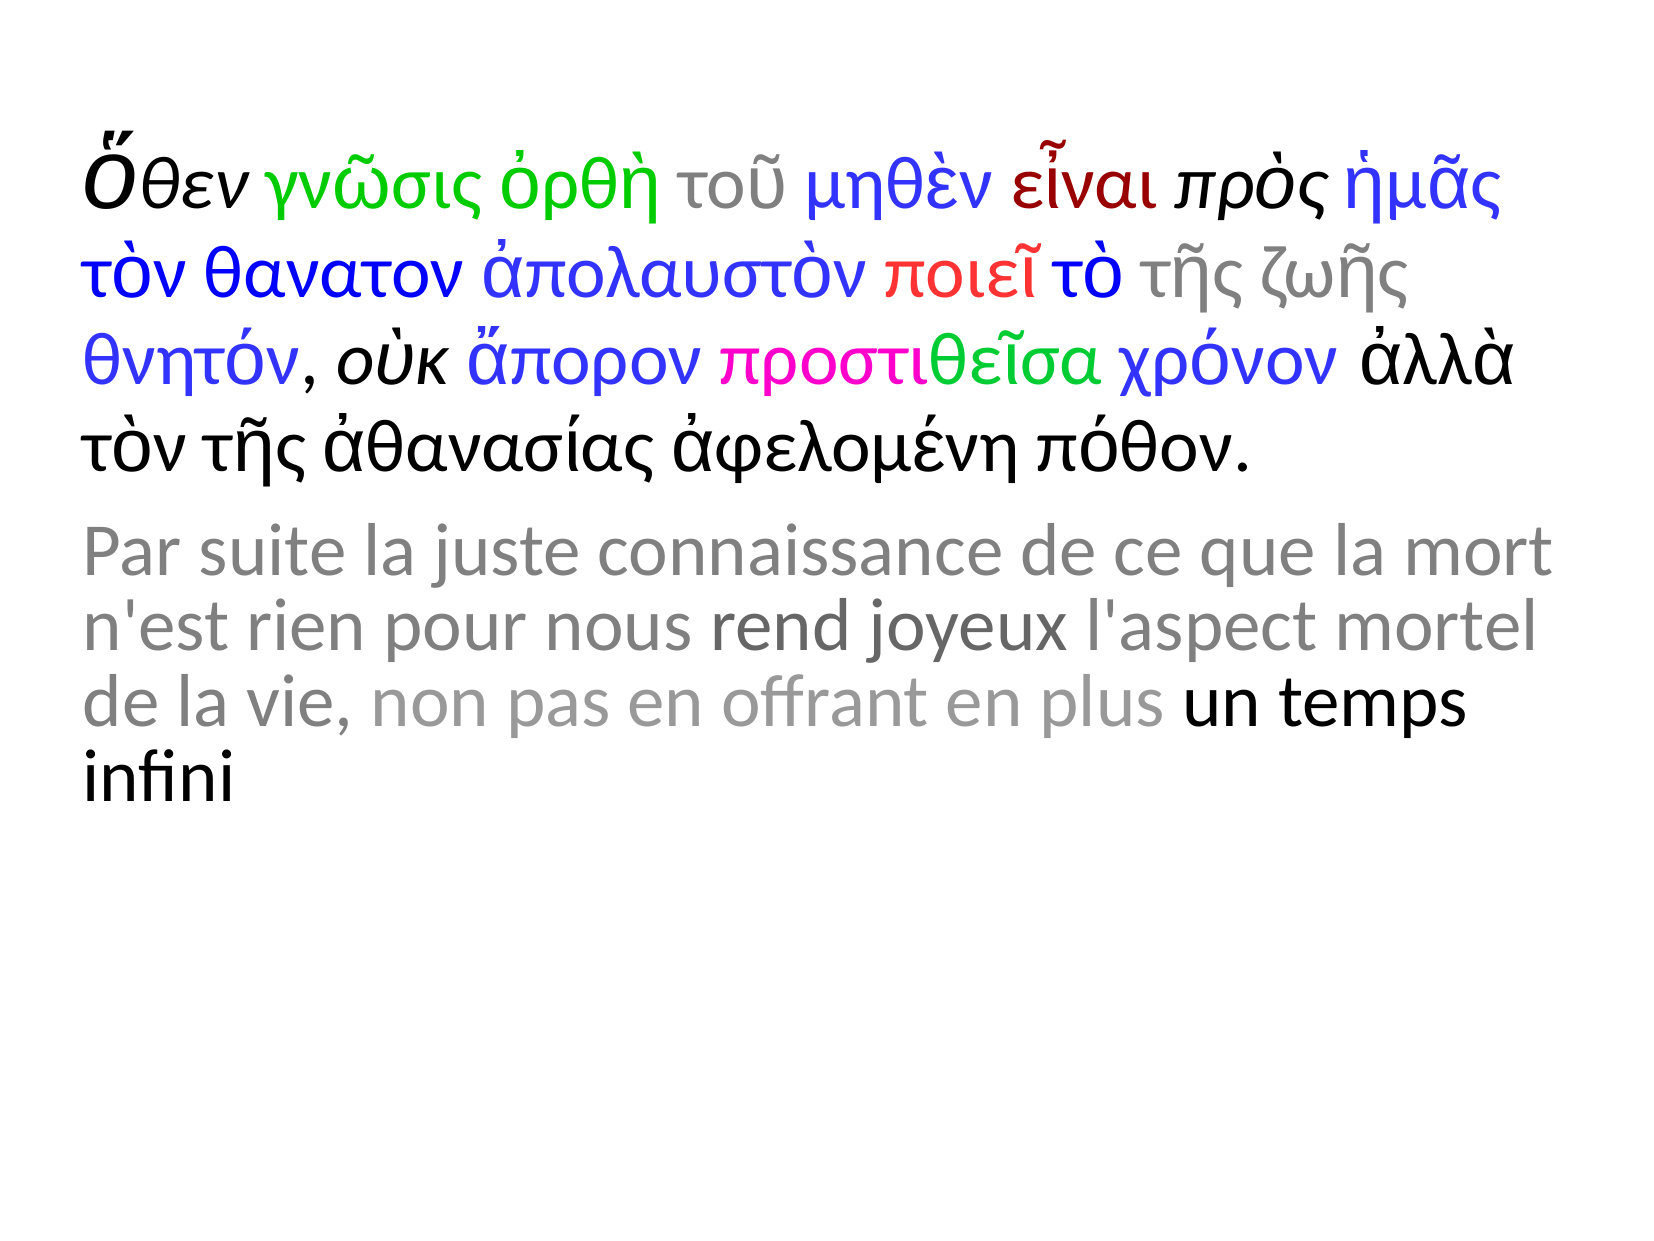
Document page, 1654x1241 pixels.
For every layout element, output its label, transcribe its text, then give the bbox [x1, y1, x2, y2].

list ὅθεν γνῶσις ὀρθὴ τοῦ μηθὲν εἶναι πρὸς ἡμᾶς τὸν θανατον ἀπολαυστὸν ποιεῖ τὸ τῆς ζωῆς θνητόν, οὺκ ἄπορον προστιθεῖσα χρόνον ἀλλὰ τὸν τῆς ἀθανασίας ἀφελομένη πόθον. Par suite la juste connaissance de ce que la mort n'est rien pour nous rend joyeux l'aspect mortel de la vie, non pas en offrant en plus un temps infini [82, 118, 1571, 1121]
